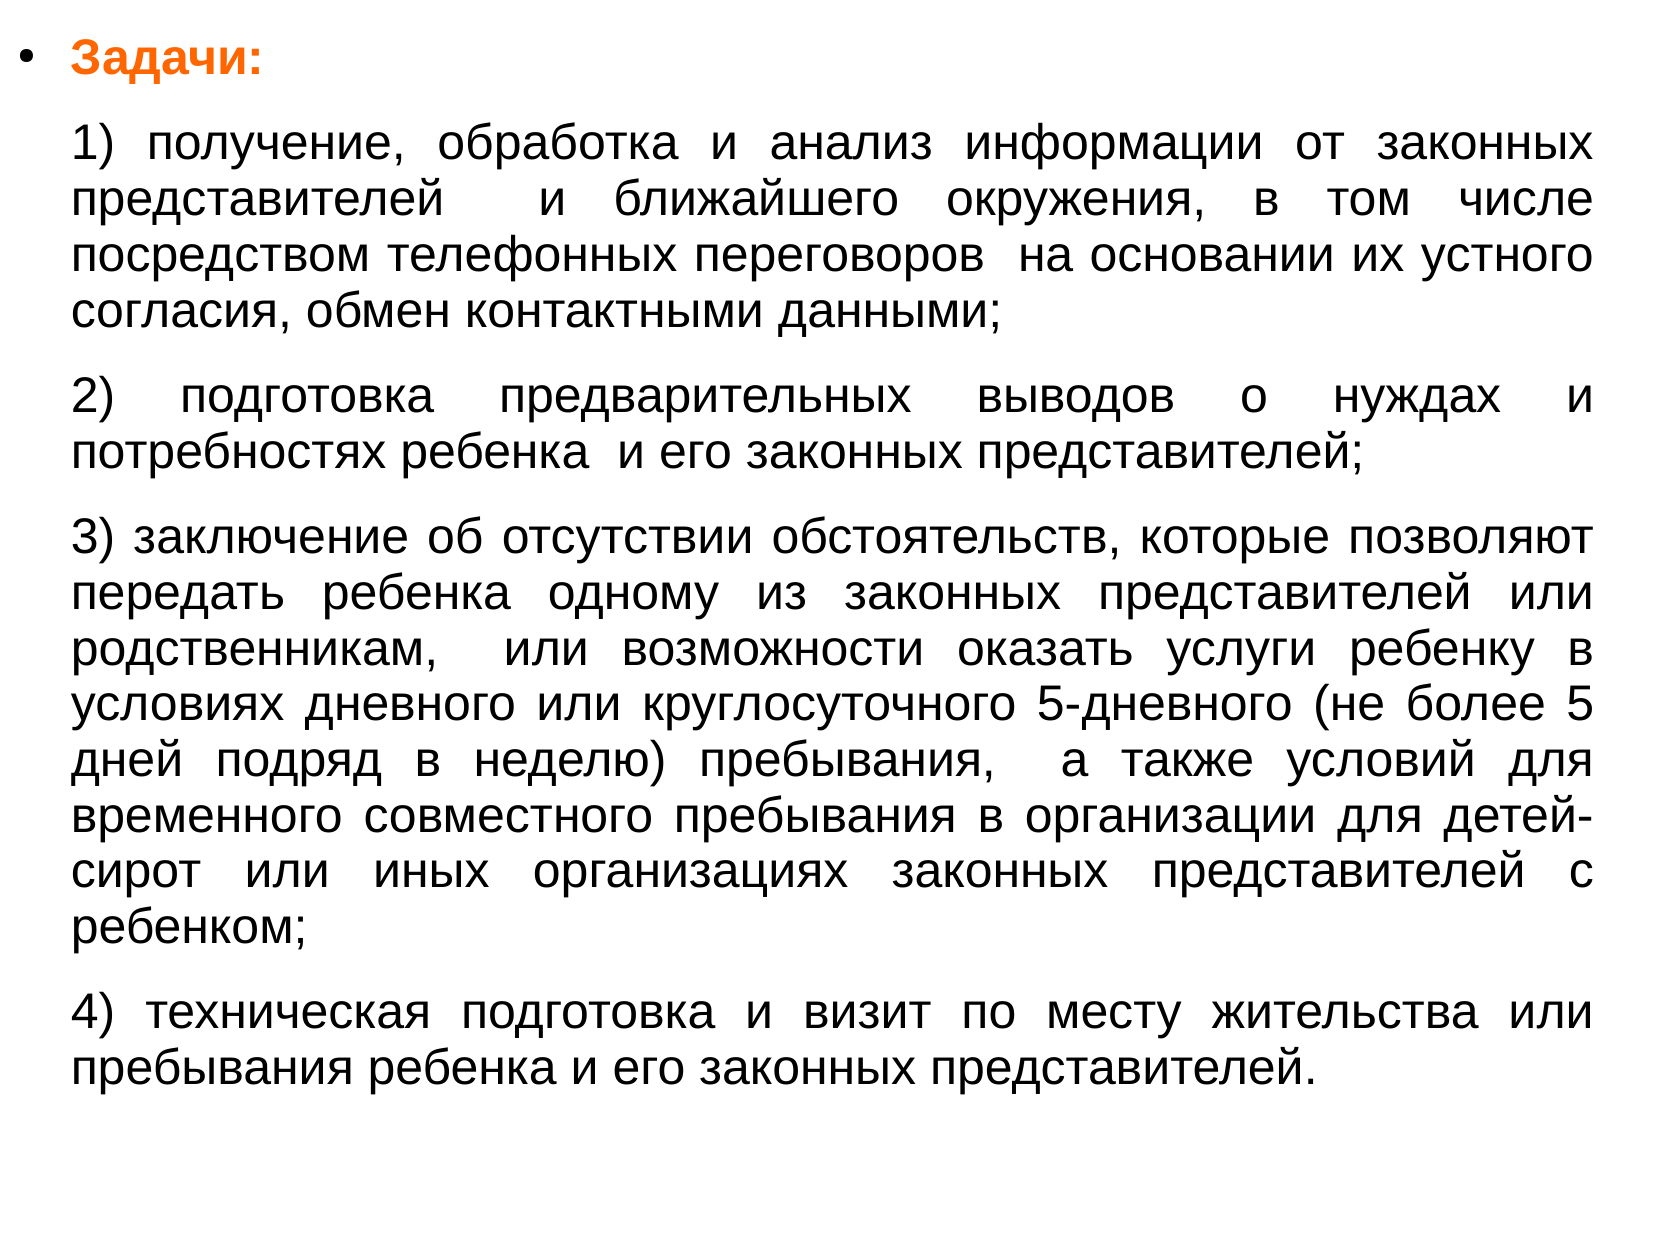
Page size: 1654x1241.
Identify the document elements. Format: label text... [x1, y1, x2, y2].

list Задачи: 1) получение, обработка и анализ информации от законных представителей и ближайшего окружения, в том числе посредством телефонных переговоров на основании их устного согласия, обмен контактными данными; 2) подготовка предварительных выводов о нуждах и потребностях ребенка и его законных представителей; 3) заключение об отсутствии обстоятельств, которые позволяют передать ребенка одному из законных представителей или родственникам, или возможности оказать услуги ребенку в условиях дневного или круглосуточного 5-дневного (не более 5 дней подряд в неделю) пребывания, а также условий для временного совместного пребывания в организации для детей-сирот или иных организациях законных представителей с ребенком; 4) техническая подготовка и визит по месту жительства или пребывания ребенка и его законных представителей. [0, 29, 1595, 1241]
